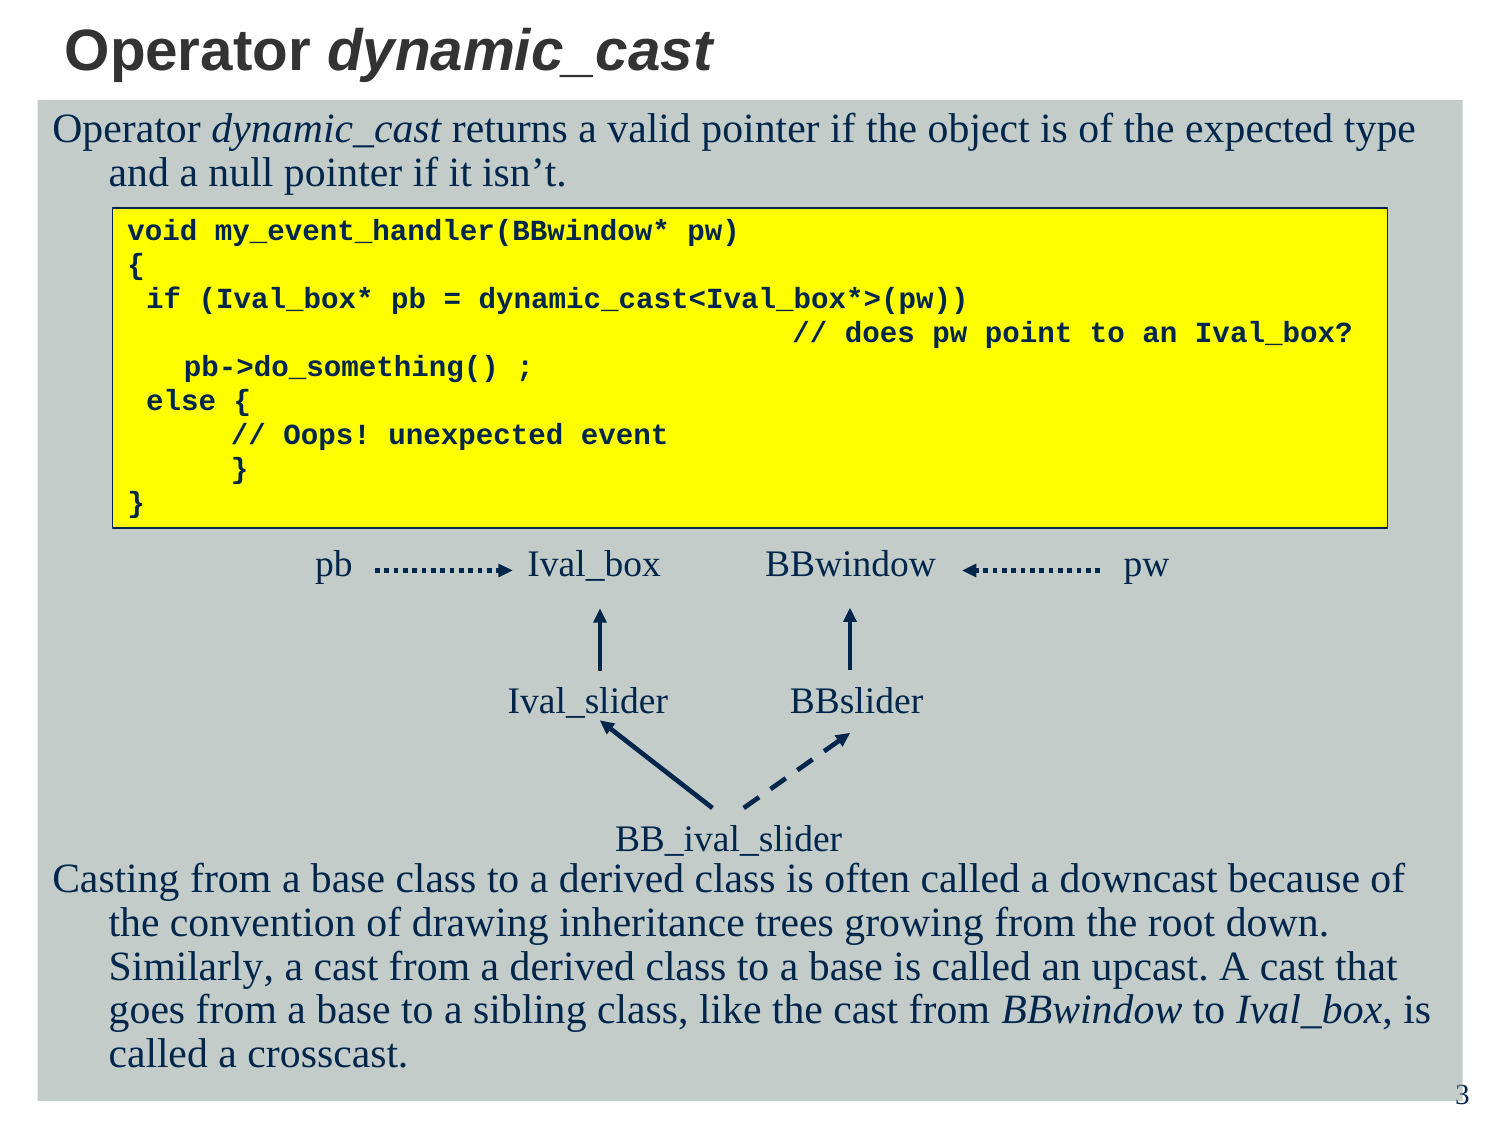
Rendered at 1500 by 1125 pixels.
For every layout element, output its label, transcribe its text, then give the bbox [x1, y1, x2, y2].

text_box BB_ival_slider [600, 807, 858, 869]
title Operator dynamic_cast [50, 0, 1450, 91]
text_box BBwindow [750, 532, 952, 594]
text_box pb [300, 532, 368, 594]
text_box Ival_slider [492, 670, 684, 731]
text_box void my_event_handler(BBwindow* pw) { if (Ival_box* pb = dynamic_cast<Ival_box*>(pw)) // does pw point to an Ival_box? pb->do_something() ; else { // Oops! unexpected event } } [112, 207, 1388, 562]
text_box BBslider [774, 670, 939, 731]
text_box pw [1108, 532, 1185, 594]
text_box Ival_box [512, 532, 677, 594]
list Operator dynamic_cast returns a valid pointer if the object is of the expected type and a null pointer if it isn’t. Casting from a base class to a derived class is often called a downcast because of the convention of drawing inheritance trees growing from the root down. Similarly, a cast from a derived class to a base is called an upcast. A cast that goes from a base to a sibling class, like the cast from BBwindow to Ival_box, is called a crosscast. [37, 99, 1463, 1102]
